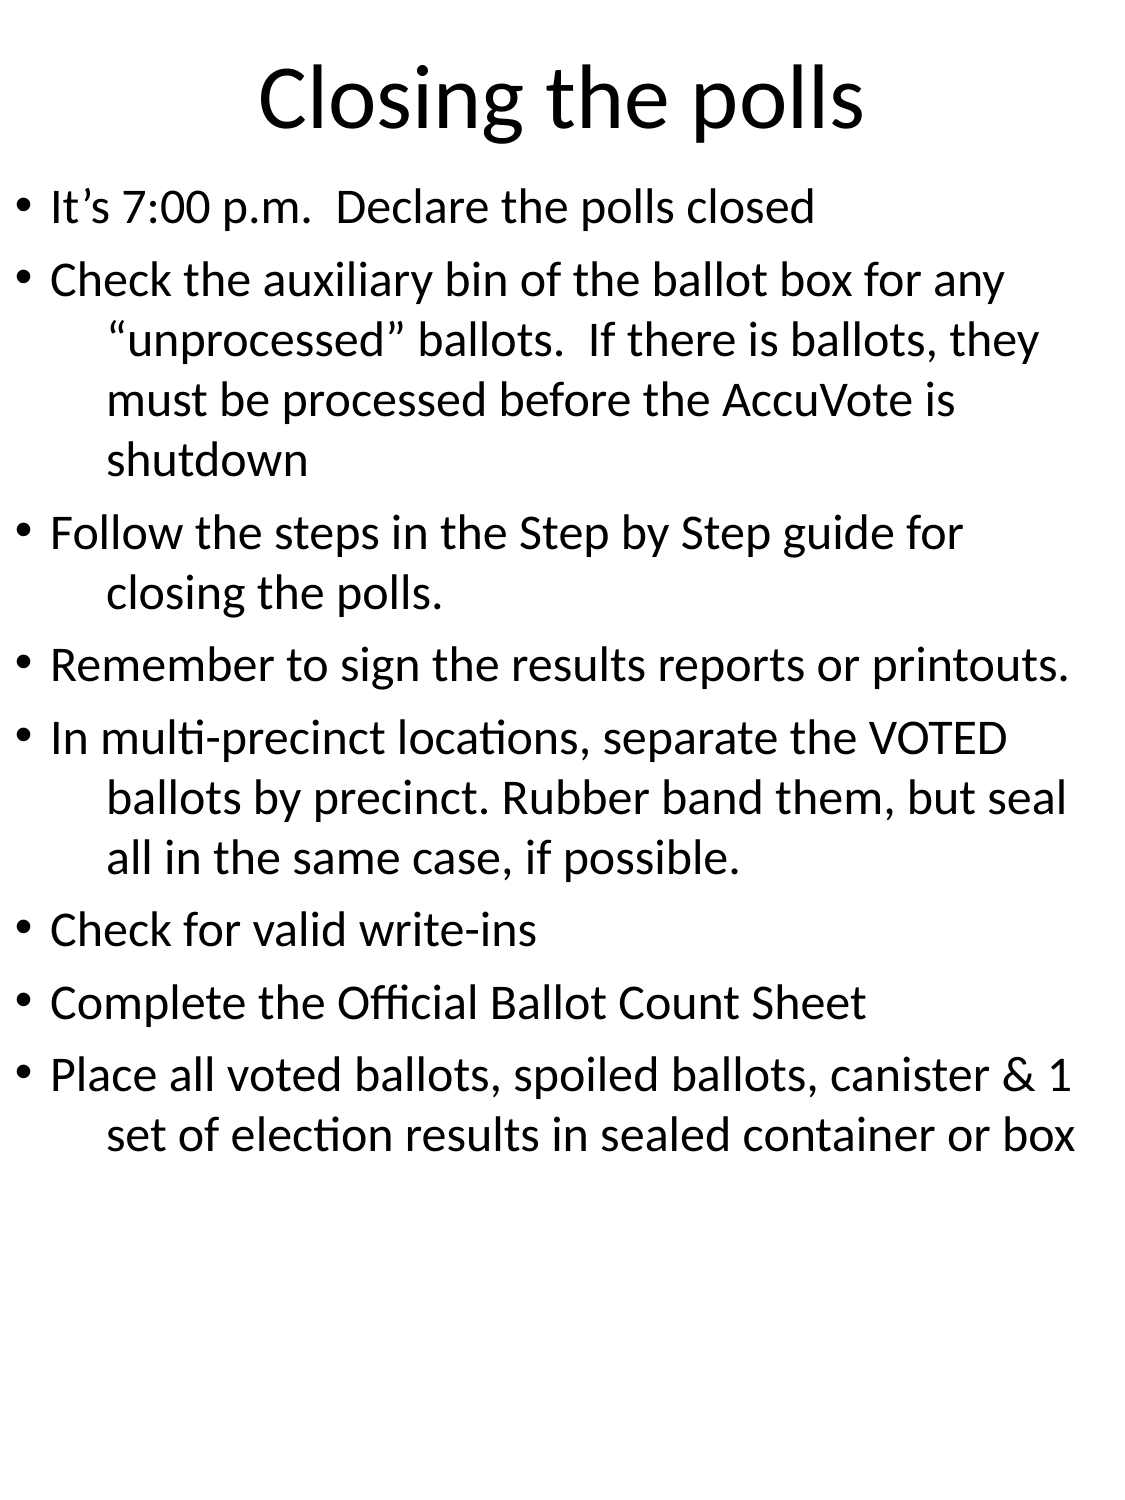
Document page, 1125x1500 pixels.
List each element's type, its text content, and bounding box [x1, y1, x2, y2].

text_box It’s 7:00 p.m. Declare the polls closed Check the auxiliary bin of the ballot box for any “unprocessed” ballots. If there is ballots, they must be processed before the AccuVote is shutdown Follow the steps in the Step by Step guide for closing the polls. Remember to sign the results reports or printouts. In multi-precinct locations, separate the VOTED ballots by precinct. Rubber band them, but seal all in the same case, if possible. Check for valid write-ins Complete the Official Ballot Count Sheet Place all voted ballots, spoiled ballots, canister & 1 set of election results in sealed container or box [0, 166, 1125, 1417]
text_box Closing the polls [84, 28, 1041, 155]
